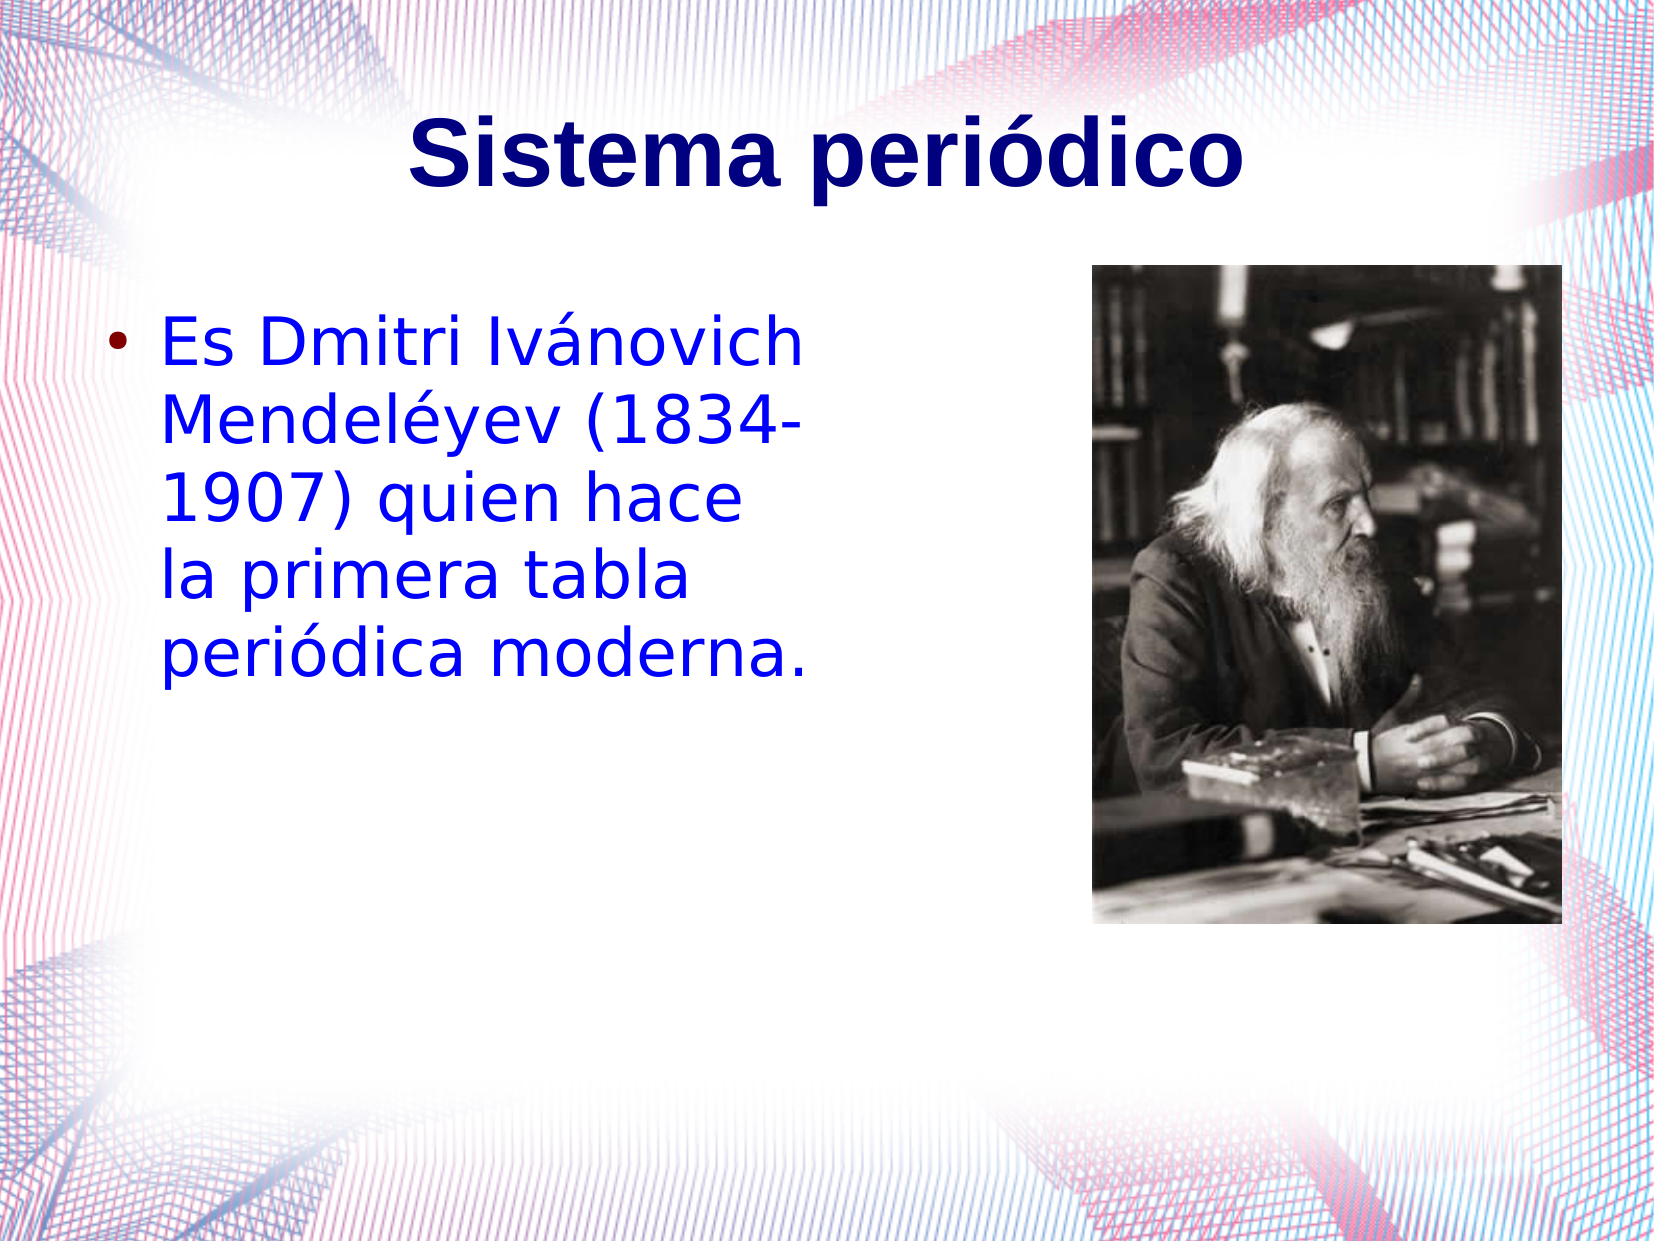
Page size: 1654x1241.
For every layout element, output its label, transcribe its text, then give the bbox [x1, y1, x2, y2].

picture [0, 0, 1654, 1241]
list Es Dmitri Ivánovich Mendeléyev (1834-1907) quien hace la primera tabla periódica moderna. [88, 303, 815, 1123]
title Sistema periódico [82, 49, 1571, 257]
